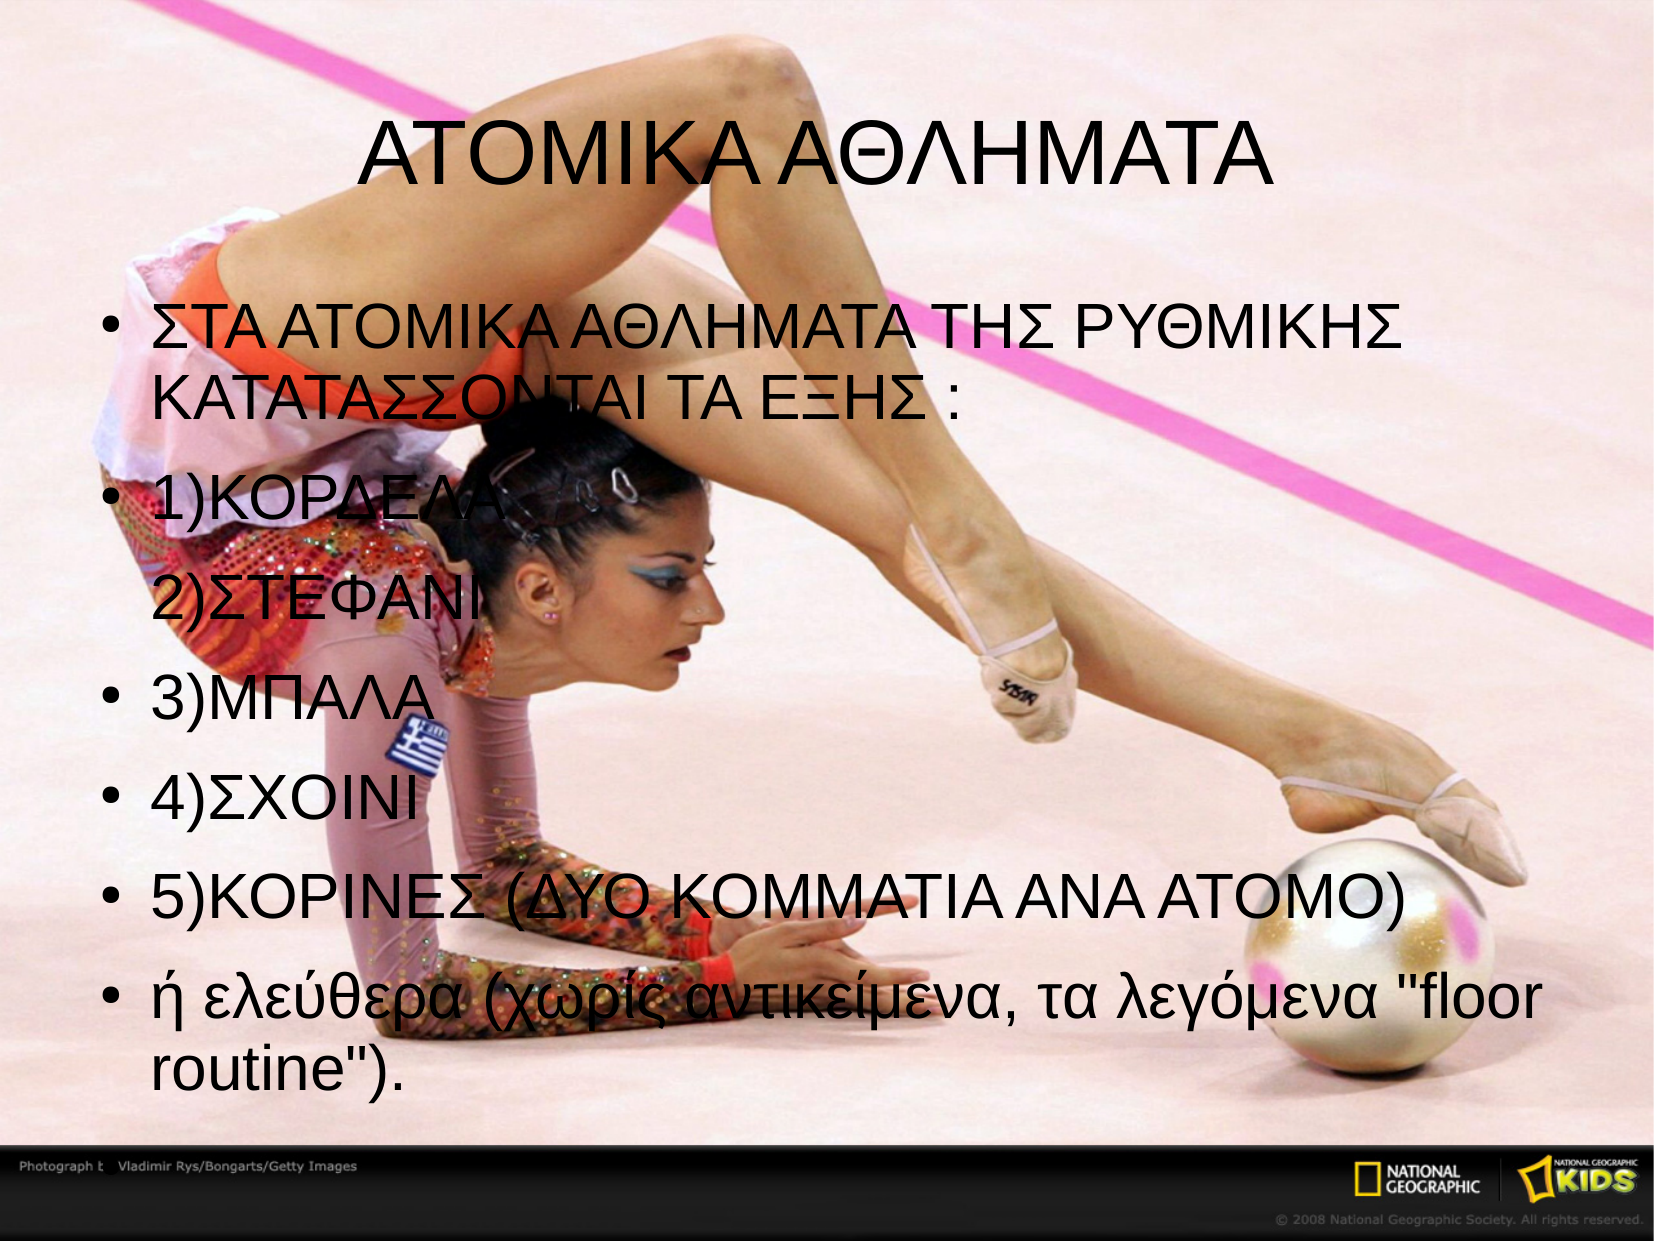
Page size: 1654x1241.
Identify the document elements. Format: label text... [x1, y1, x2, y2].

title ΑΤΟΜΙΚΑ ΑΘΛΗΜΑΤΑ [82, 49, 1571, 257]
picture [0, 0, 1654, 1241]
list ΣΤΑ ΑΤΟΜΙΚΑ ΑΘΛΗΜΑΤΑ ΤΗΣ ΡΥΘΜΙΚΗΣ ΚΑΤΑΤΑΣΣΟΝΤΑΙ ΤΑ ΕΞΗΣ : 1)ΚΟΡΔΕΛΑ 2)ΣΤΕΦΑΝΙ 3)ΜΠΑΛΑ 4)ΣΧΟΙΝΙ 5)ΚΟΡΙΝΕΣ (ΔΥΟ ΚΟΜΜΑΤΙΑ ΑΝΑ ΑΤΟΜΟ) ή ελεύθερα (χωρίς αντικείμενα, τα λεγόμενα "floor routine"). [82, 290, 1571, 1109]
